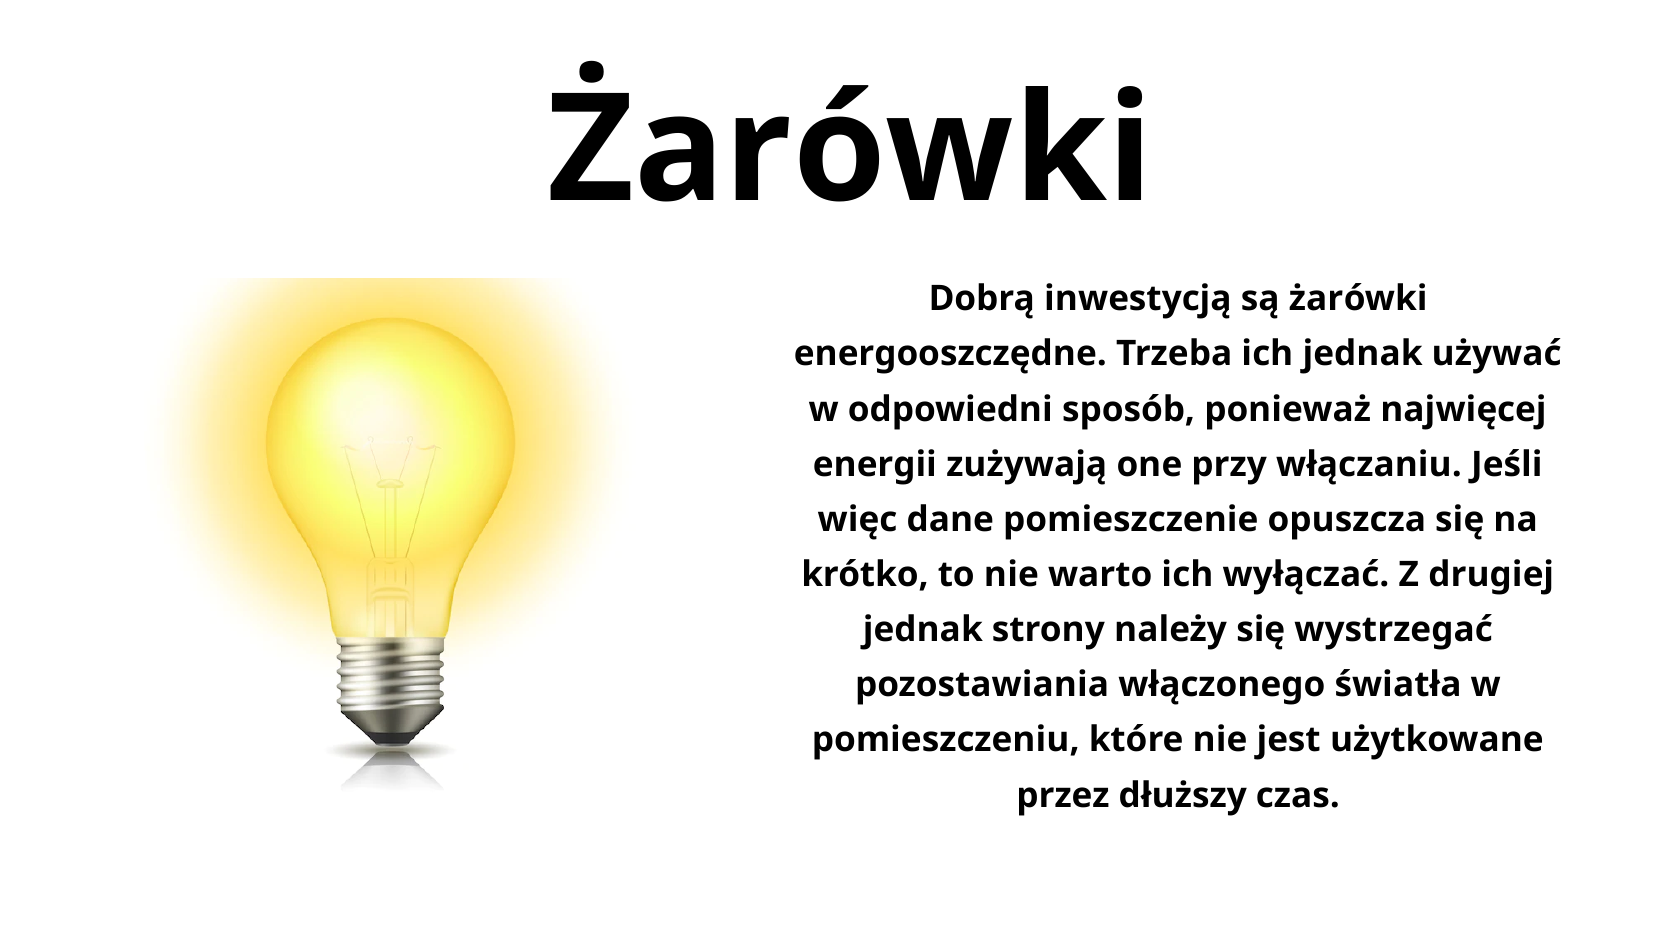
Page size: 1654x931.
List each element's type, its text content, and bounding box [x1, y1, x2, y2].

title Żarówki [165, 0, 1536, 279]
list Dobrą inwestycją są żarówki energooszczędne. Trzeba ich jednak używać w odpowiedni sposób, ponieważ najwięcej energii zużywają one przy włączaniu. Jeśli więc dane pomieszczenie opuszcza się na krótko, to nie warto ich wyłączać. Z drugiej jednak strony należy się wystrzegać pozostawiania włączonego światła w pomieszczeniu, które nie jest użytkowane przez dłuższy czas. [791, 265, 1565, 827]
picture [130, 278, 650, 798]
